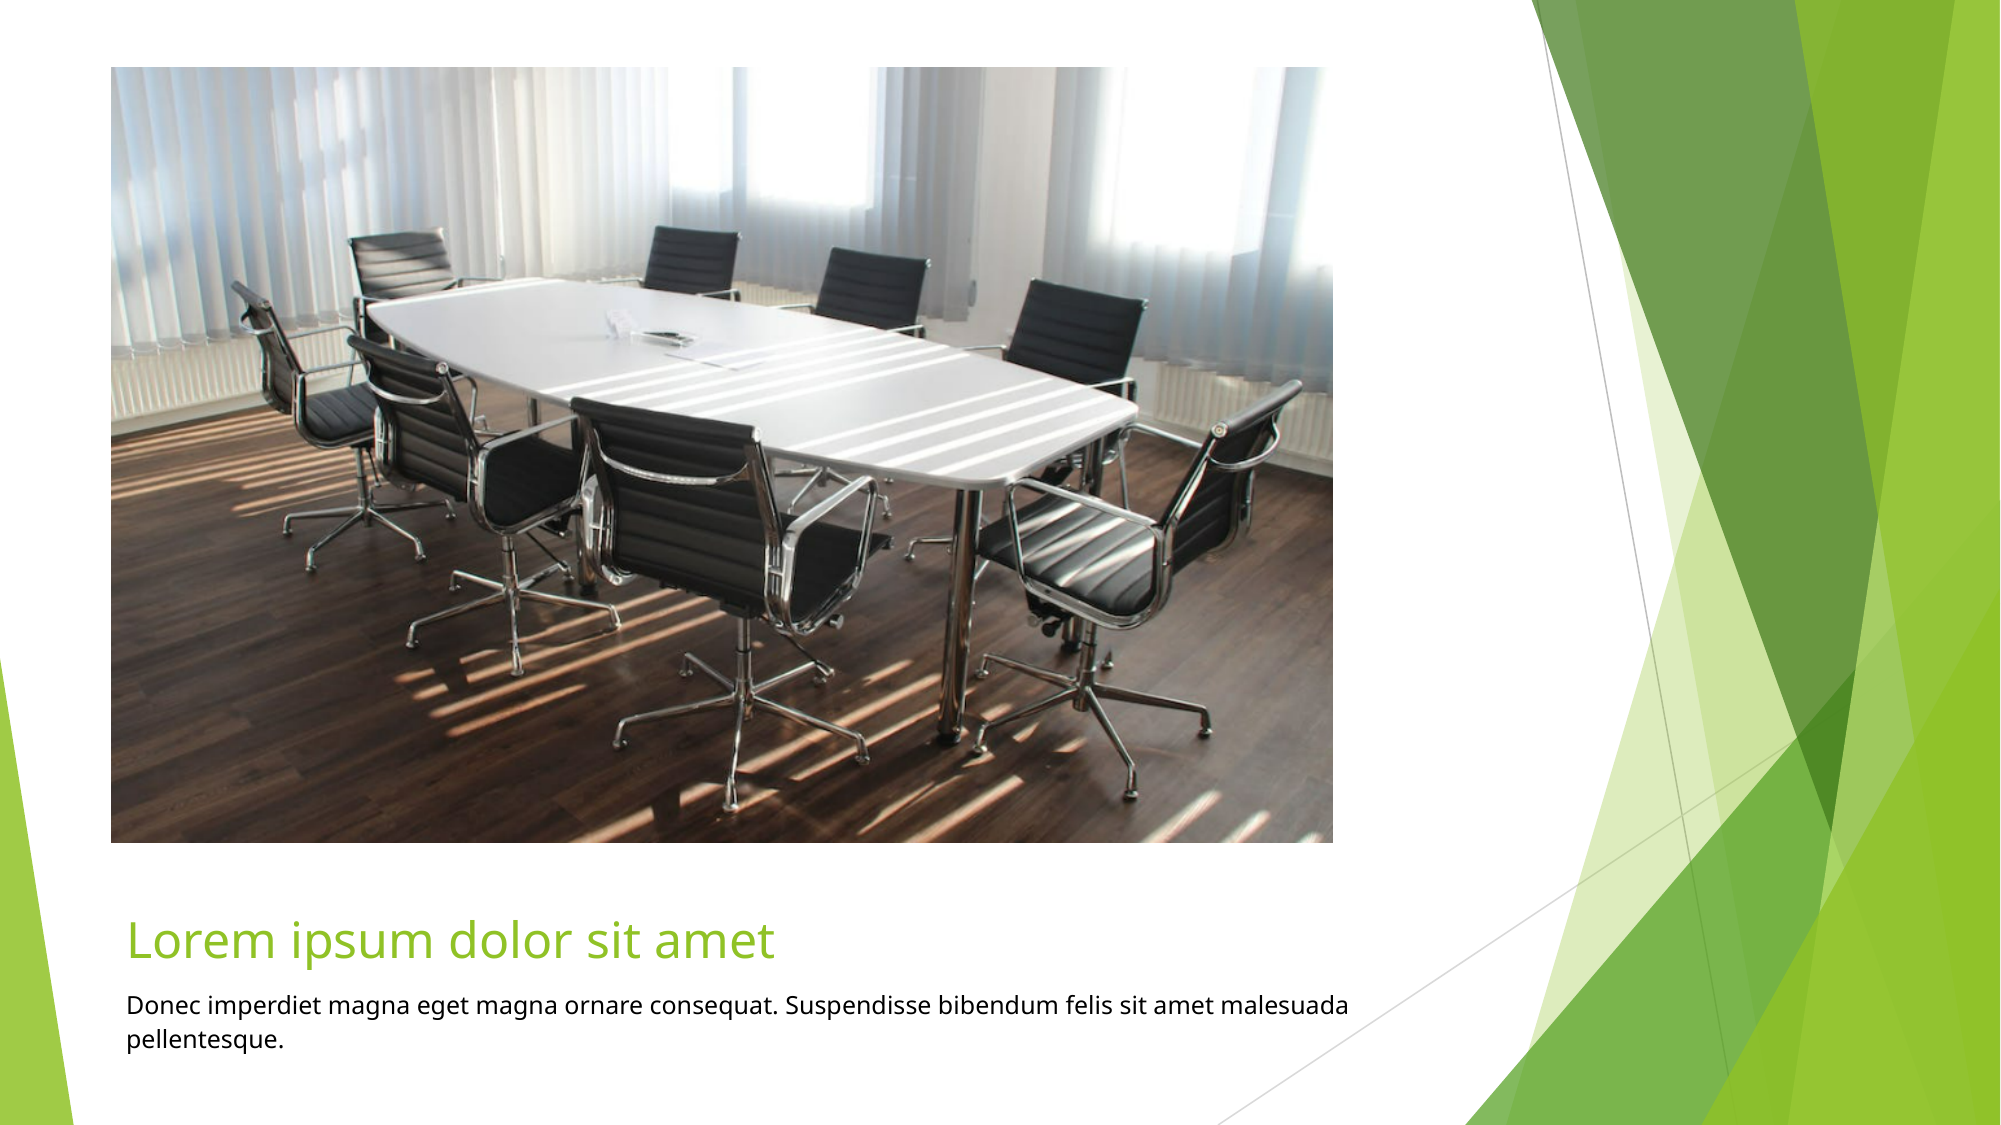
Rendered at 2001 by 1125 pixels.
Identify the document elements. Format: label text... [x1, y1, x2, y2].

picture [111, 67, 1333, 843]
title Lorem ipsum dolor sit amet [111, 887, 1522, 980]
list Donec imperdiet magna eget magna ornare consequat. Suspendisse bibendum felis sit amet malesuada pellentesque. [111, 980, 1522, 1092]
